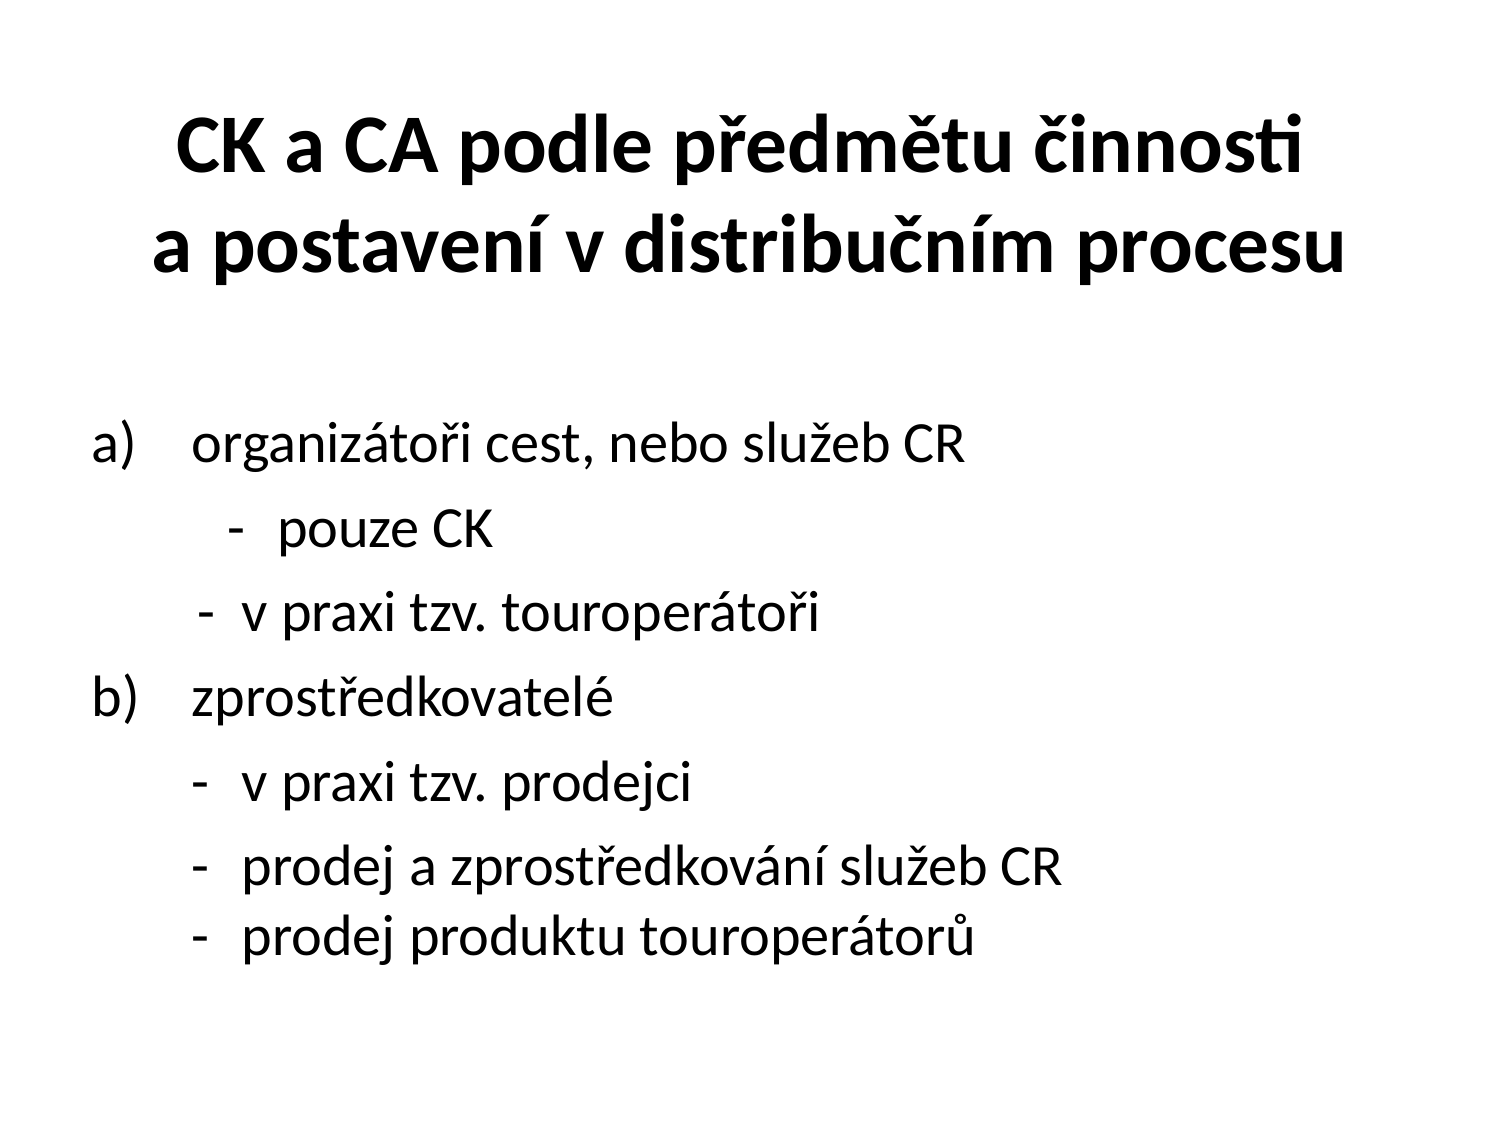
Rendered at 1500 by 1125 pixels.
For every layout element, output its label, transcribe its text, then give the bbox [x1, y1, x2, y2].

list organizátoři cest, nebo služeb CR - pouze CK - v praxi tzv. touroperátoři zprostředkovatelé - v praxi tzv. prodejci - prodej a zprostředkování služeb CR - prodej produktu touroperátorů [76, 397, 1427, 1060]
title CK a CA podle předmětu činnosti a postavení v distribučním procesu [75, 0, 1426, 297]
